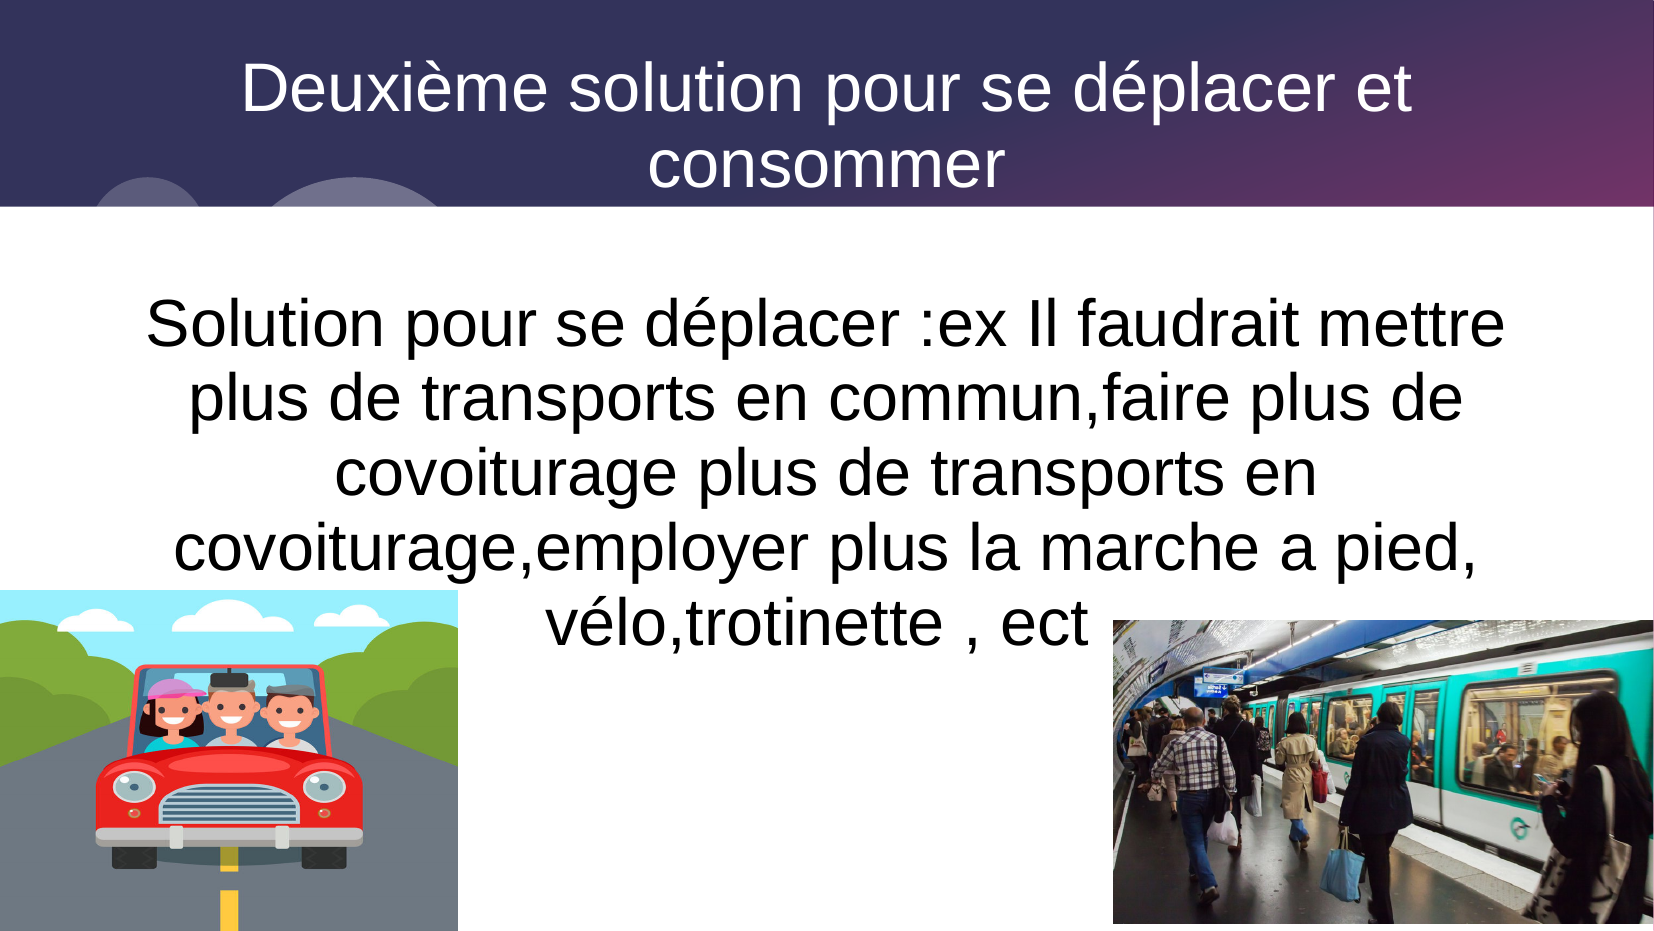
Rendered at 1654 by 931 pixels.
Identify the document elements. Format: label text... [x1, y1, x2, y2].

picture [0, 590, 458, 931]
picture [1113, 620, 1654, 924]
subtitle Solution pour se déplacer :ex Il faudrait mettre plus de transports en commun,faire plus de covoiturage plus de transports en covoiturage,employer plus la marche a pied, vélo,trotinette , ect [88, 177, 1565, 768]
title Deuxième solution pour se déplacer et consommer [88, 44, 1565, 177]
